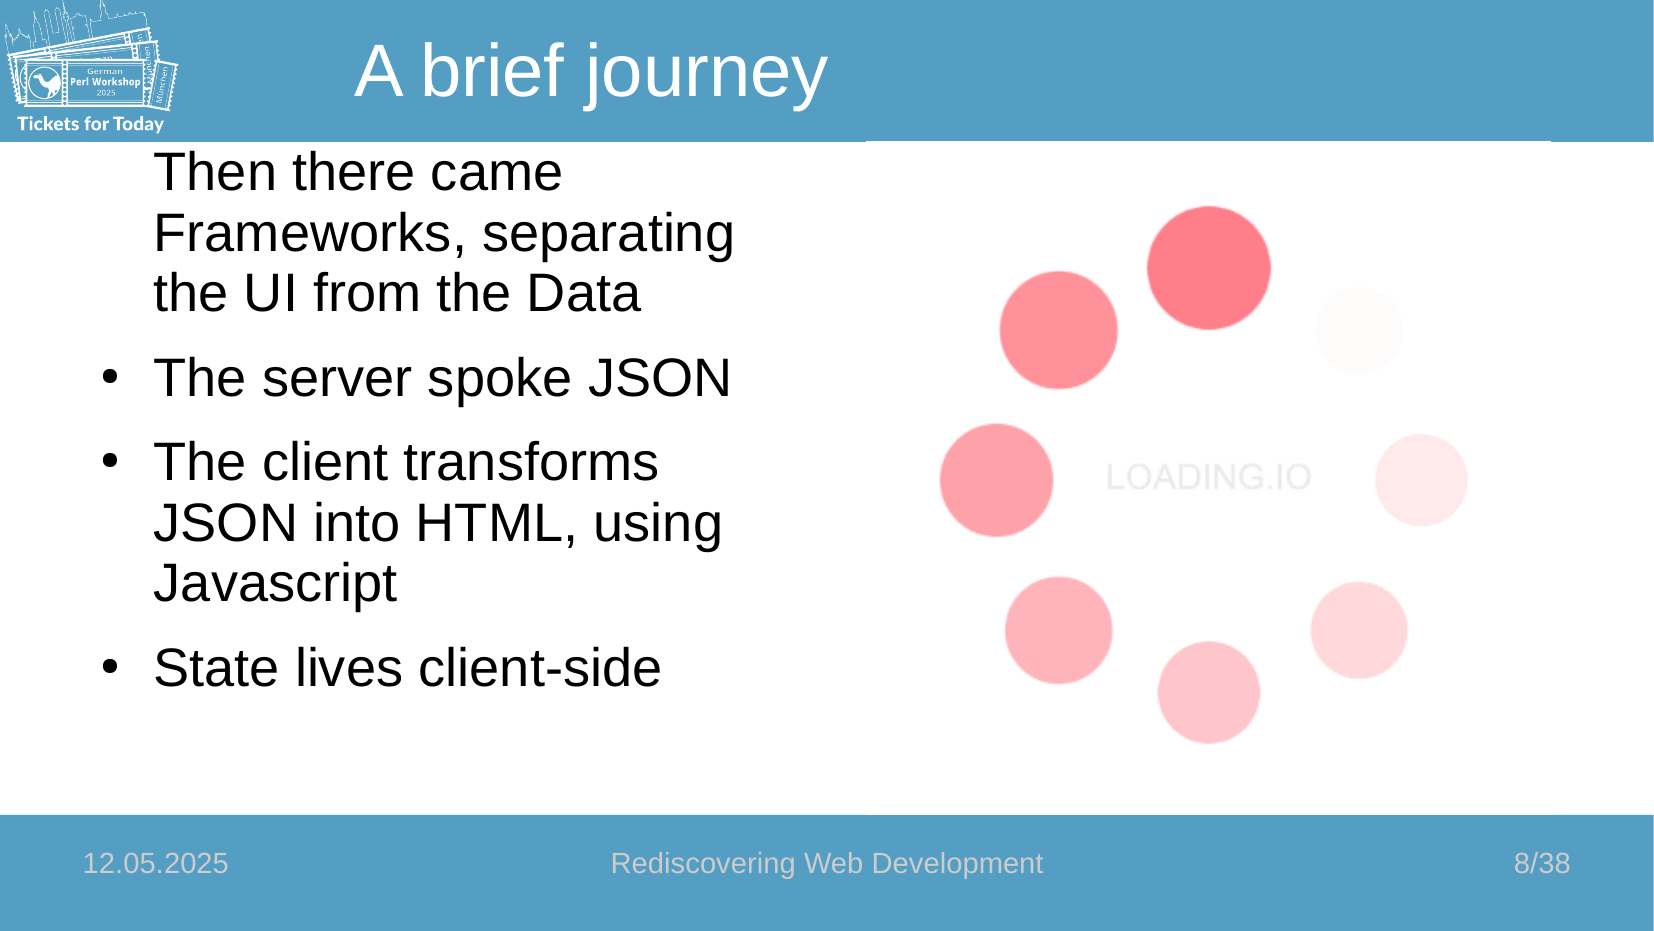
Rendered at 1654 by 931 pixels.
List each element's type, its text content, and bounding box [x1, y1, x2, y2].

list Then there came Frameworks, separating the UI from the Data The server spoke JSON The client transforms JSON into HTML, using Javascript State lives client-side [82, 141, 809, 815]
title A brief journey [354, 5, 1654, 136]
picture [3, 0, 180, 154]
picture [866, 141, 1551, 815]
